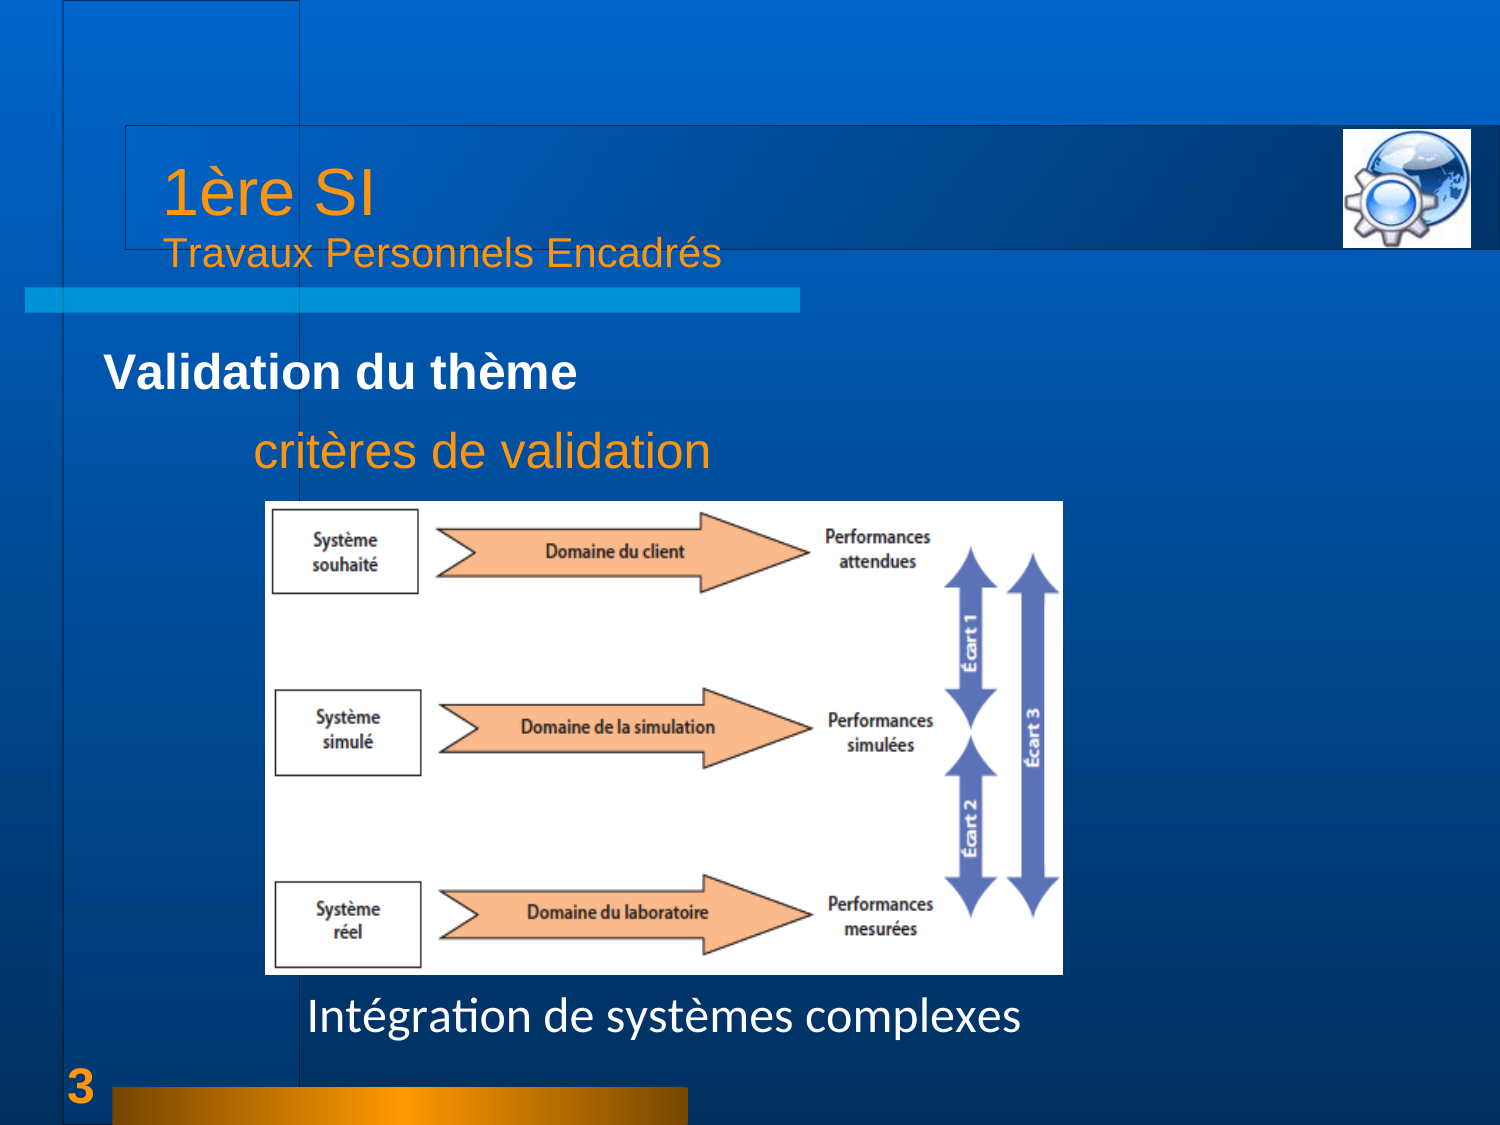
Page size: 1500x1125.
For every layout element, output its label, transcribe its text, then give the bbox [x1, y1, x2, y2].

picture [1343, 129, 1471, 248]
picture [265, 501, 1063, 975]
text_box Validation du thème critères de validation [88, 336, 1418, 544]
text_box Intégration de systèmes complexes [265, 987, 1063, 1063]
